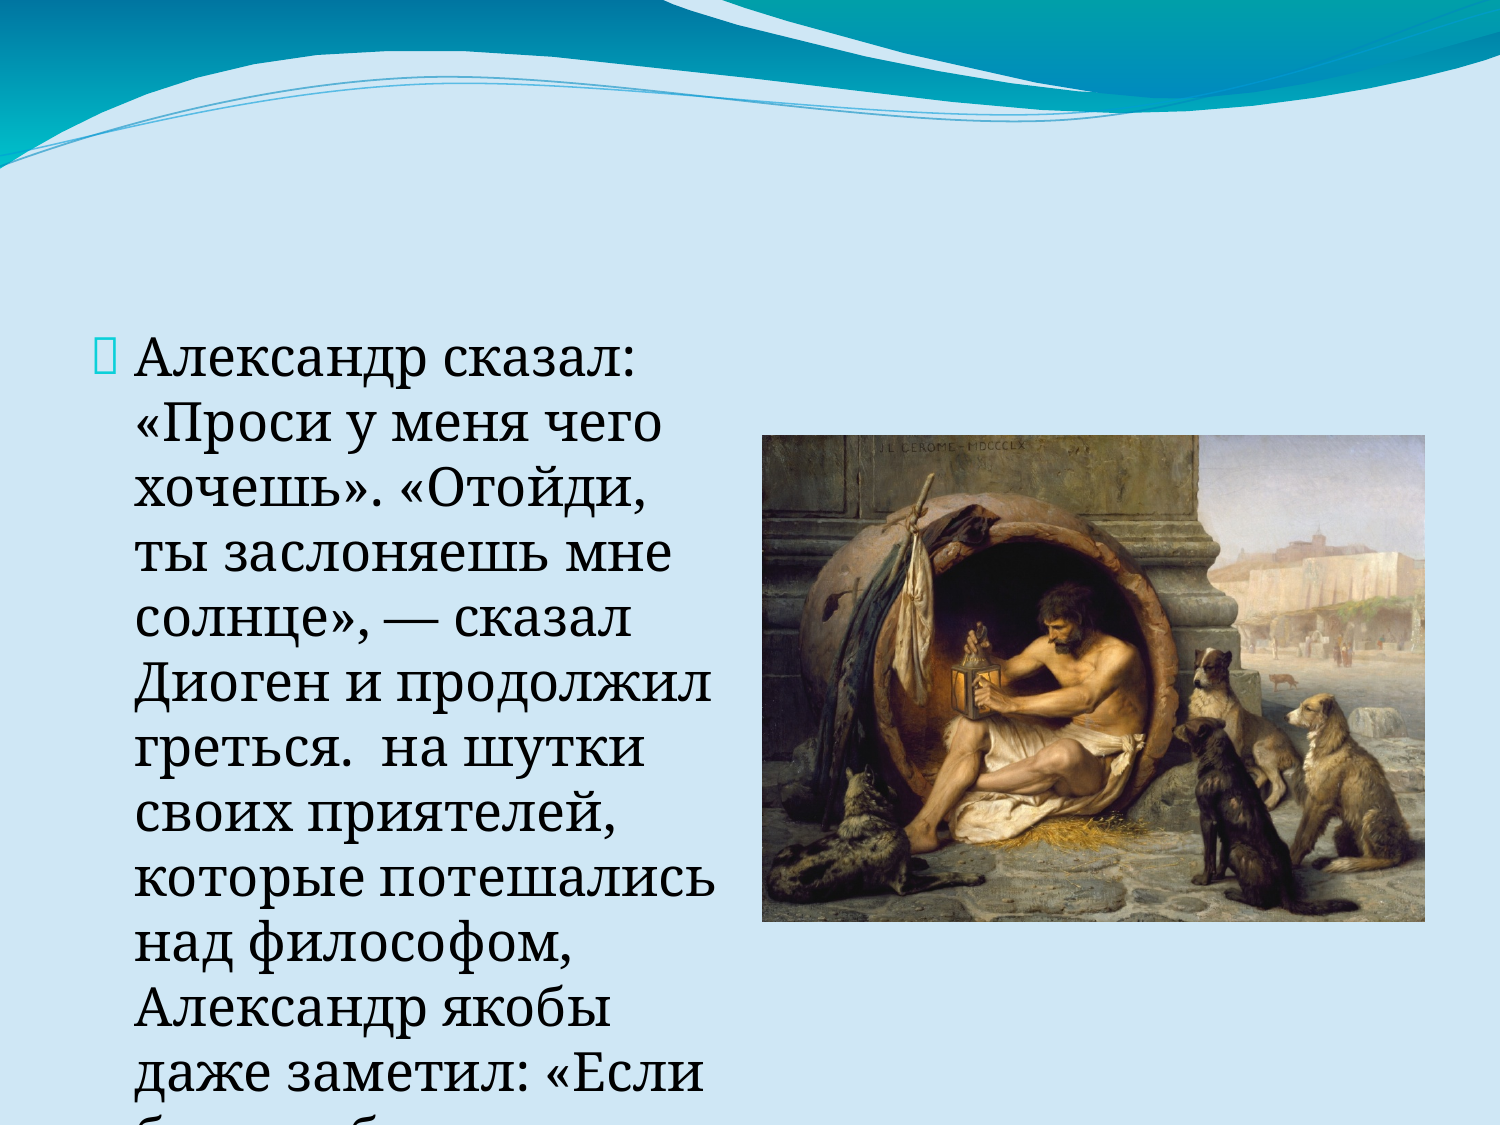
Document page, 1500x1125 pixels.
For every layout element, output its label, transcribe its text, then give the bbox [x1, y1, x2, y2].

list Александр сказал: «Проси у меня чего хочешь». «Отойди, ты заслоняешь мне солнце», — сказал Диоген и продолжил греться. на шутки своих приятелей, которые потешались над философом, Александр якобы даже заметил: «Если бы я не был Александром, то хотел бы стать Диогеном». По иронии судьбы Александр умер в один день с Диогеном 10 июня 323 года до н. э. [75, 314, 738, 1043]
picture [762, 435, 1425, 922]
title [75, 115, 1425, 303]
